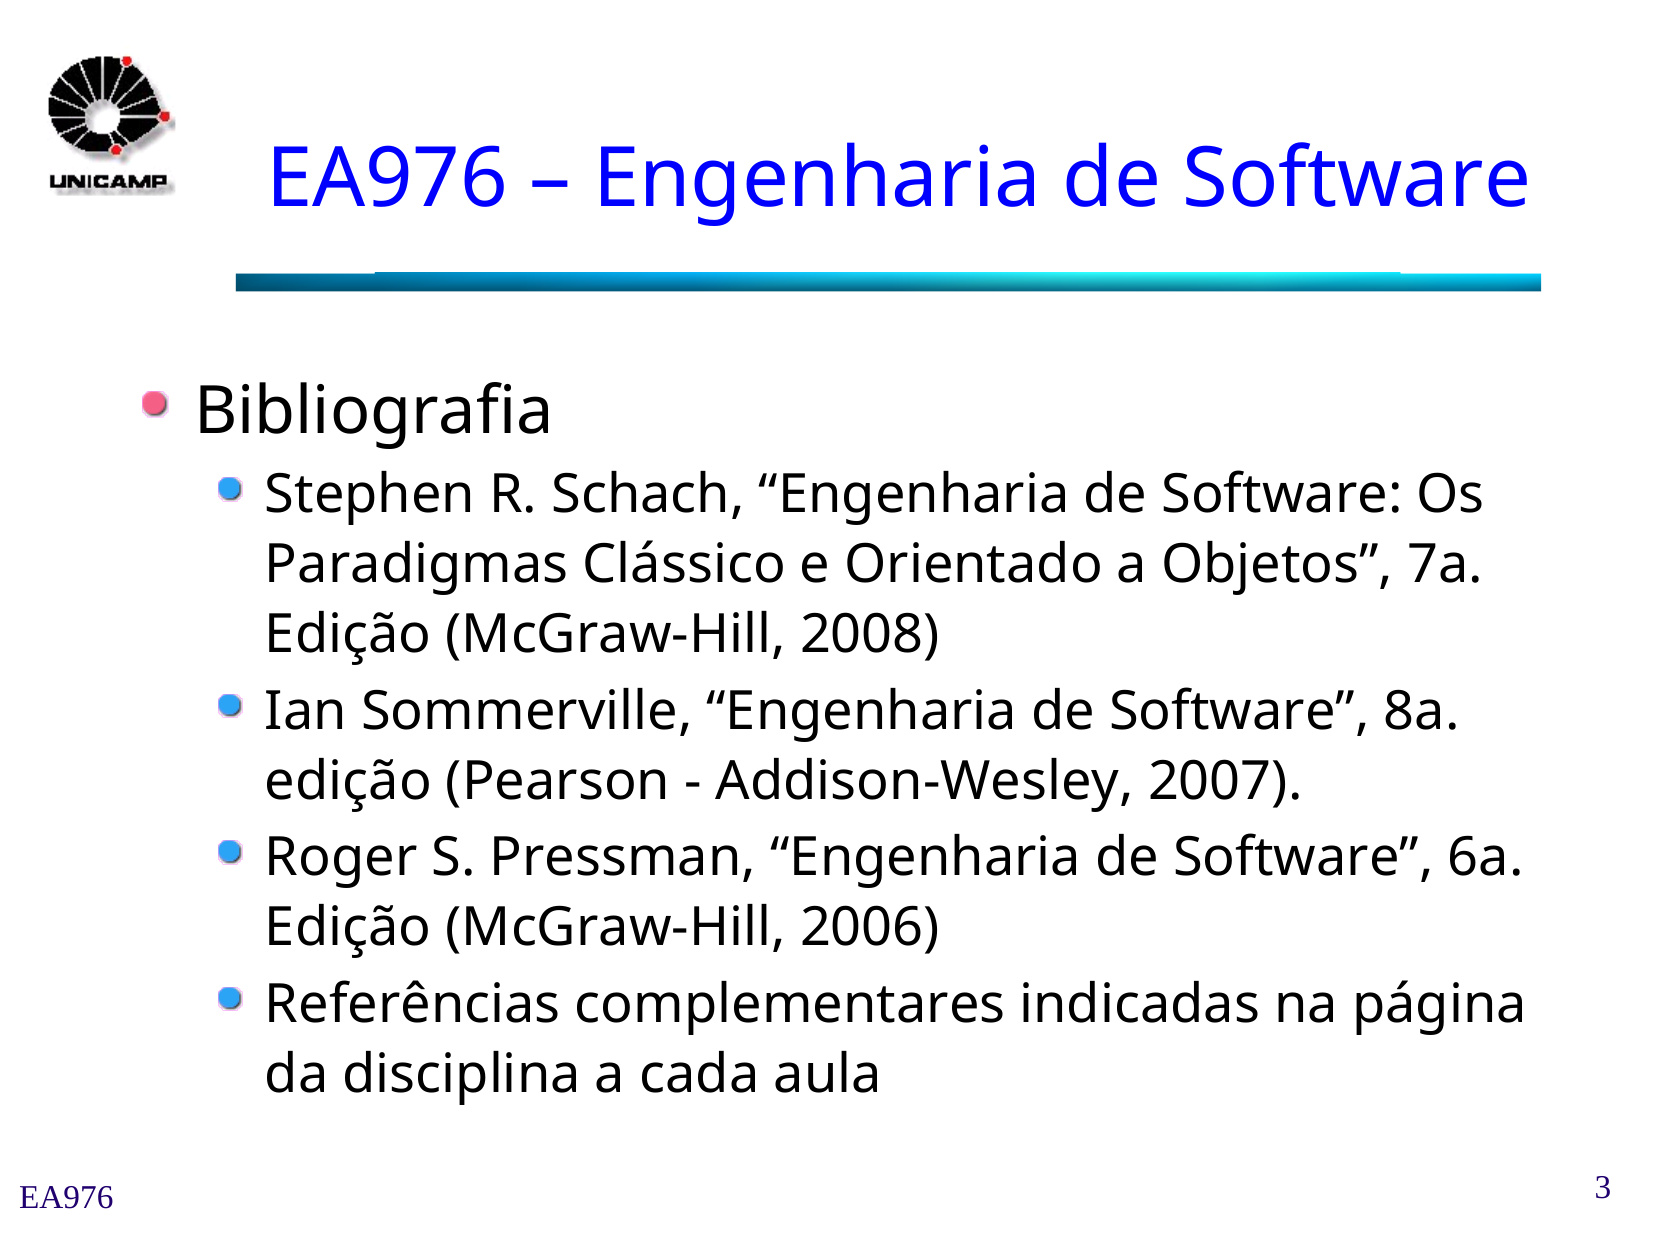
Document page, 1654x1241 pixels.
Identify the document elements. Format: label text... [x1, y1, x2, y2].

list Bibliografia Stephen R. Schach, “Engenharia de Software: Os Paradigmas Clássico e Orientado a Objetos”, 7a. Edição (McGraw-Hill, 2008) Ian Sommerville, “Engenharia de Software”, 8a. edição (Pearson - Addison-Wesley, 2007). Roger S. Pressman, “Engenharia de Software”, 6a. Edição (McGraw-Hill, 2006) Referências complementares indicadas na página da disciplina a cada aula [123, 364, 1536, 1004]
picture [217, 1004, 244, 1012]
title EA976 – Engenharia de Software [264, 21, 1534, 229]
picture [125, 272, 1654, 295]
